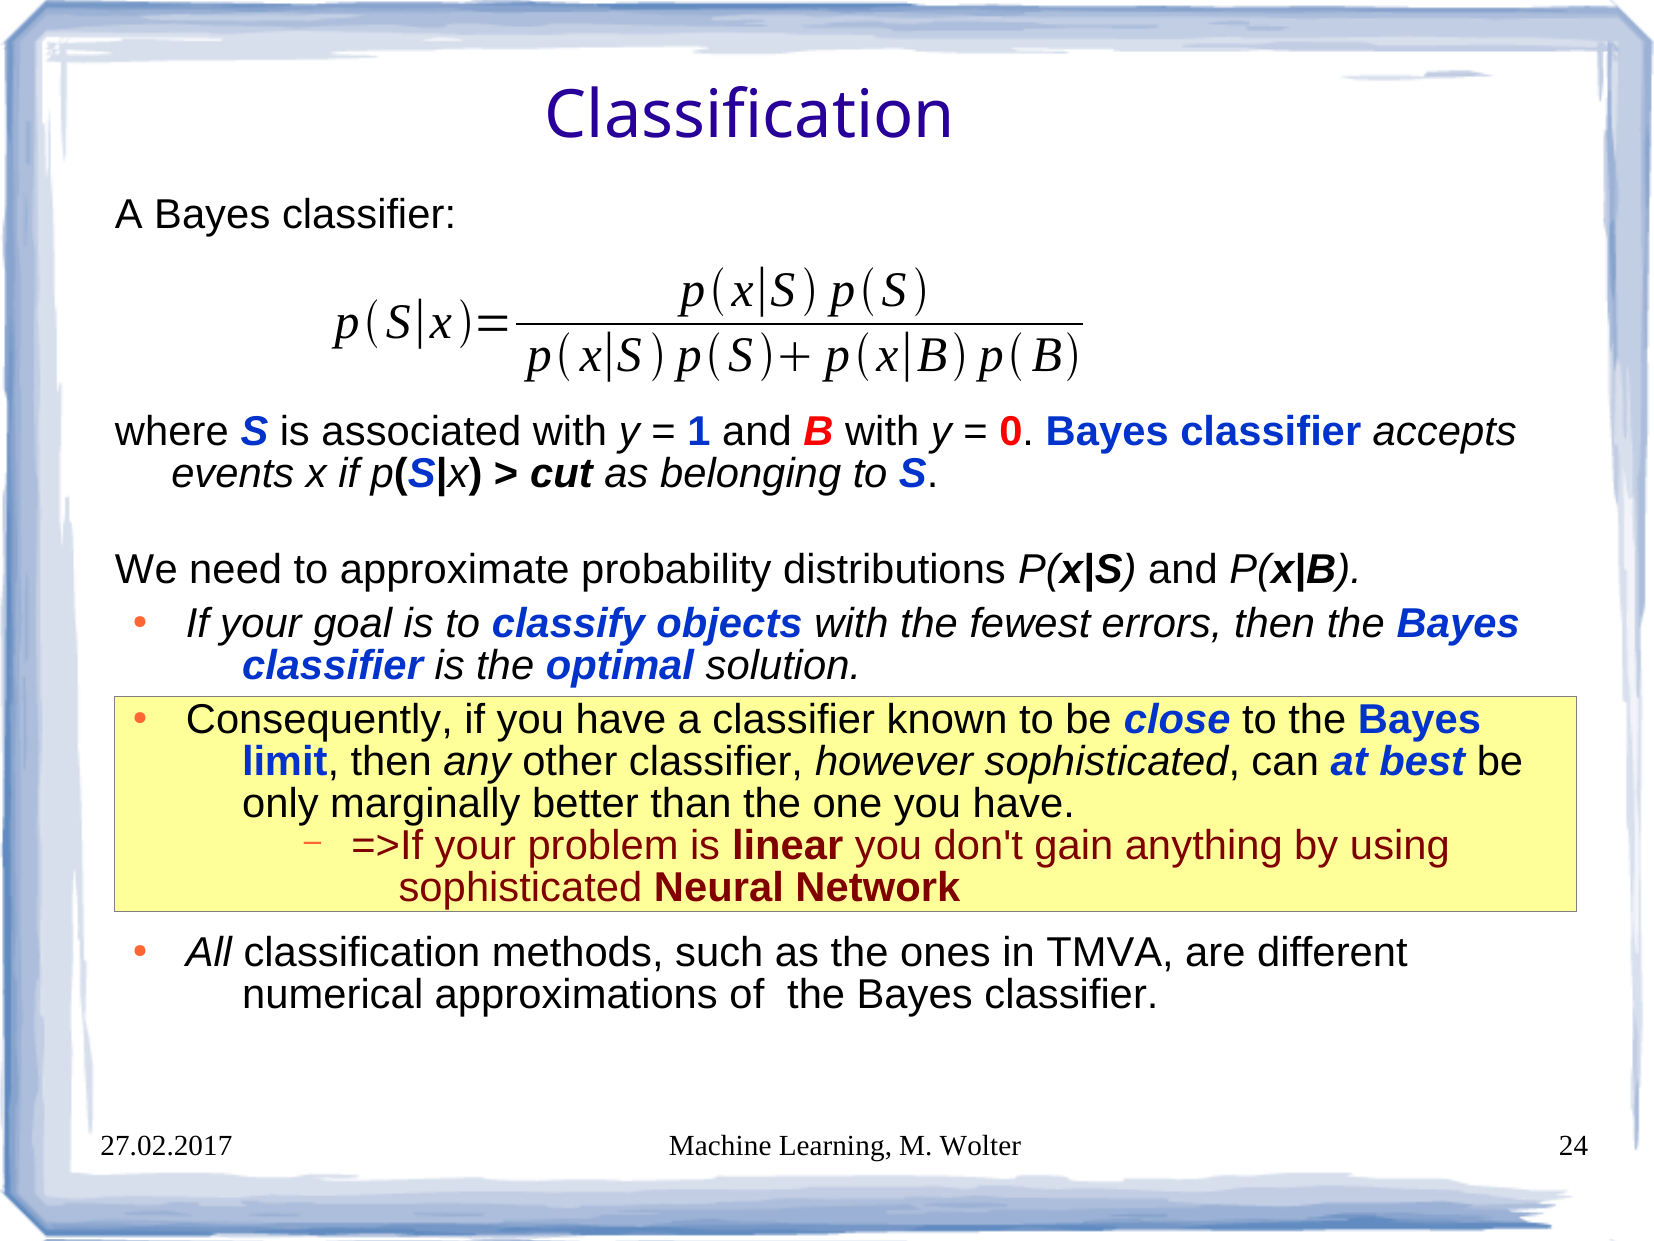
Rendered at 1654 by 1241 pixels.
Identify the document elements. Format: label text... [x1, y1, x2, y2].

title Classification [112, 0, 1388, 223]
list A Bayes classifier: where S is associated with y = 1 and B with y = 0. Bayes classifier accepts events x if p(S|x) > cut as belonging to S. We need to approximate probability distributions P(x|S) and P(x|B). If your goal is to classify objects with the fewest errors, then the Bayes classifier is the optimal solution. Consequently, if you have a classifier known to be close to the Bayes limit, then any other classifier, however sophisticated, can at best be only marginally better than the one you have. =>If your problem is linear you don't gain anything by using sophisticated Neural Network All classification methods, such as the ones in TMVA, are different numerical approximations of the Bayes classifier. [99, 187, 1576, 1029]
chart [320, 262, 1092, 385]
picture [0, 0, 1654, 1241]
